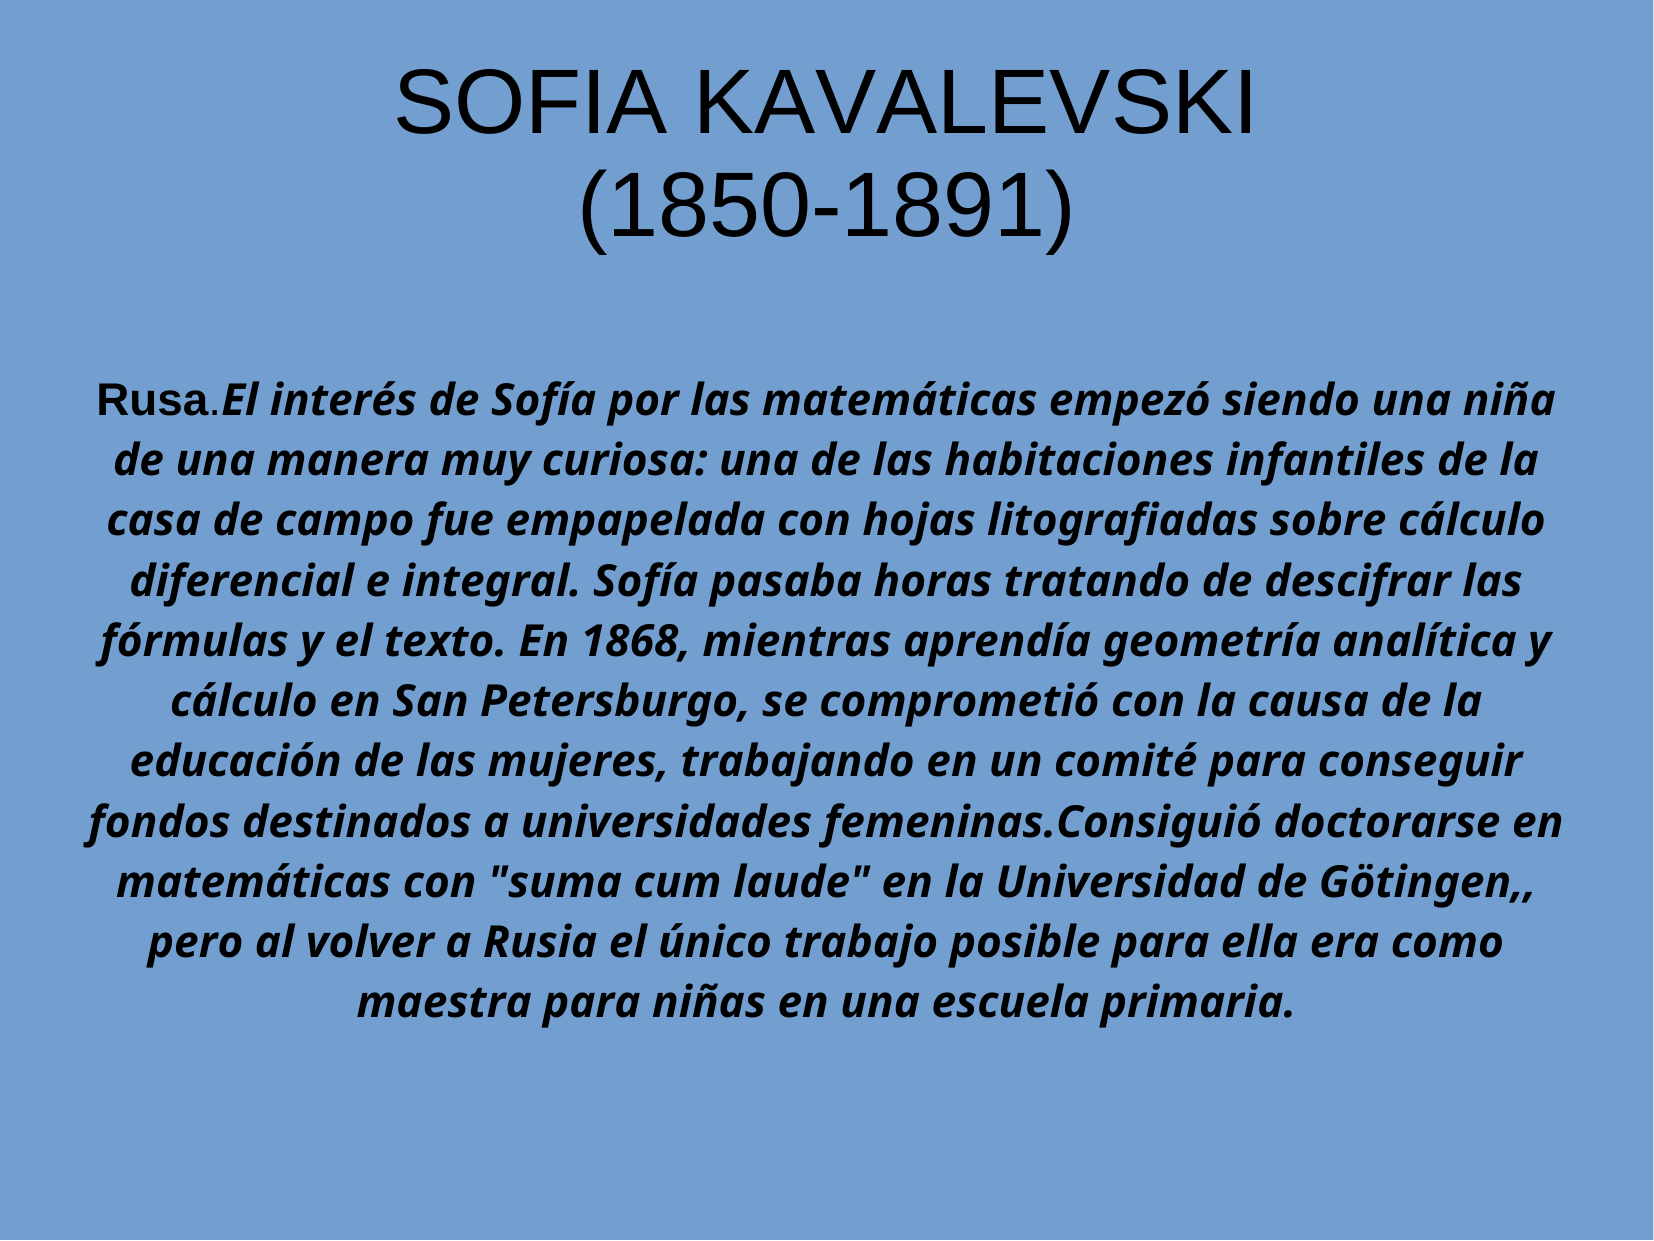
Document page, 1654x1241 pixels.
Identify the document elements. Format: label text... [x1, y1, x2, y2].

title SOFIA KAVALEVSKI (1850-1891) [82, 49, 1571, 257]
subtitle Rusa.El interés de Sofía por las matemáticas empezó siendo una niña de una manera muy curiosa: una de las habitaciones infantiles de la casa de campo fue empapelada con hojas litografiadas sobre cálculo diferencial e integral. Sofía pasaba horas tratando de descifrar las fórmulas y el texto. En 1868, mientras aprendía geometría analítica y cálculo en San Petersburgo, se comprometió con la causa de la educación de las mujeres, trabajando en un comité para conseguir fondos destinados a universidades femeninas.Consiguió doctorarse en matemáticas con "suma cum laude" en la Universidad de Götingen,, pero al volver a Rusia el único trabajo posible para ella era como maestra para niñas en una escuela primaria. [82, 290, 1571, 1109]
